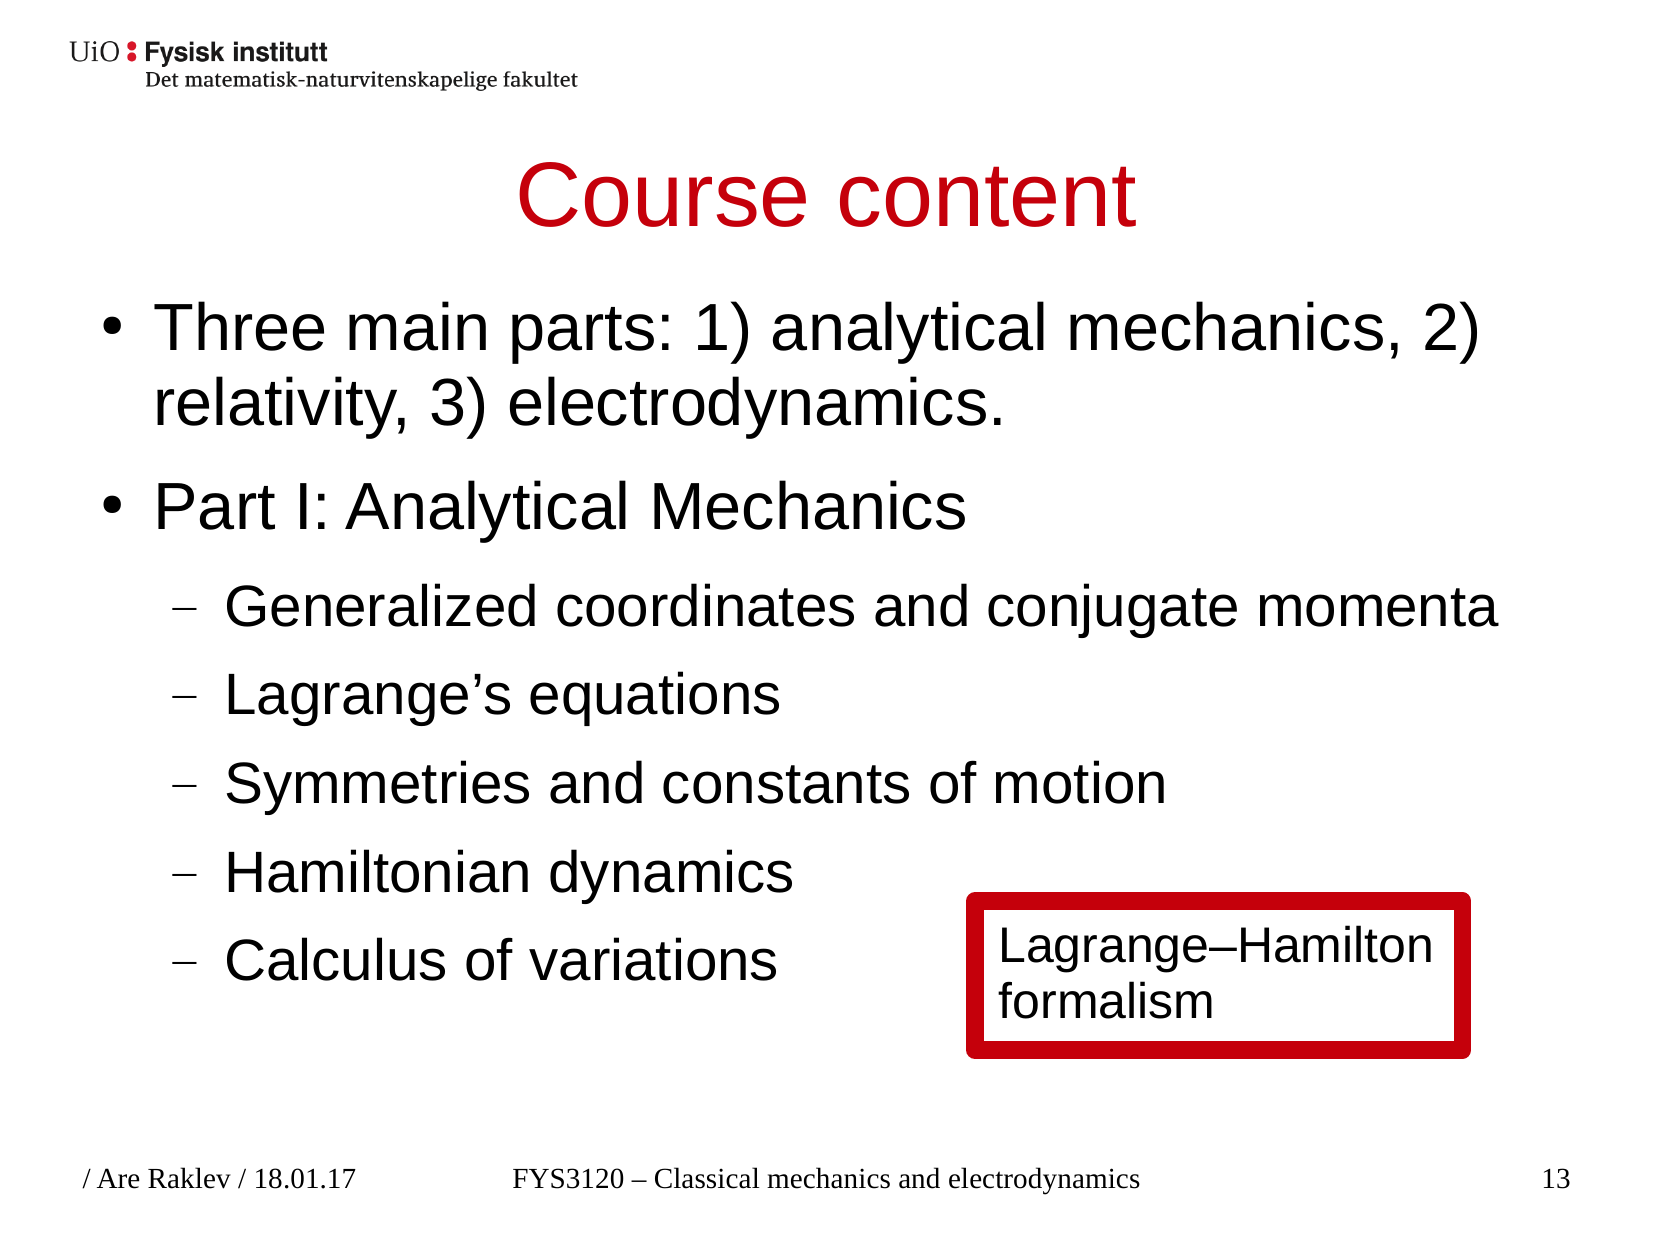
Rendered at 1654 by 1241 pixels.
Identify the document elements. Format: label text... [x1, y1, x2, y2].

list Three main parts: 1) analytical mechanics, 2) relativity, 3) electrodynamics. Part I: Analytical Mechanics Generalized coordinates and conjugate momenta Lagrange’s equations Symmetries and constants of motion Hamiltonian dynamics Calculus of variations [82, 290, 1571, 1094]
picture [68, 37, 581, 93]
title Course content [82, 90, 1571, 290]
text_box Lagrange–Hamilton formalism [975, 901, 1463, 1051]
